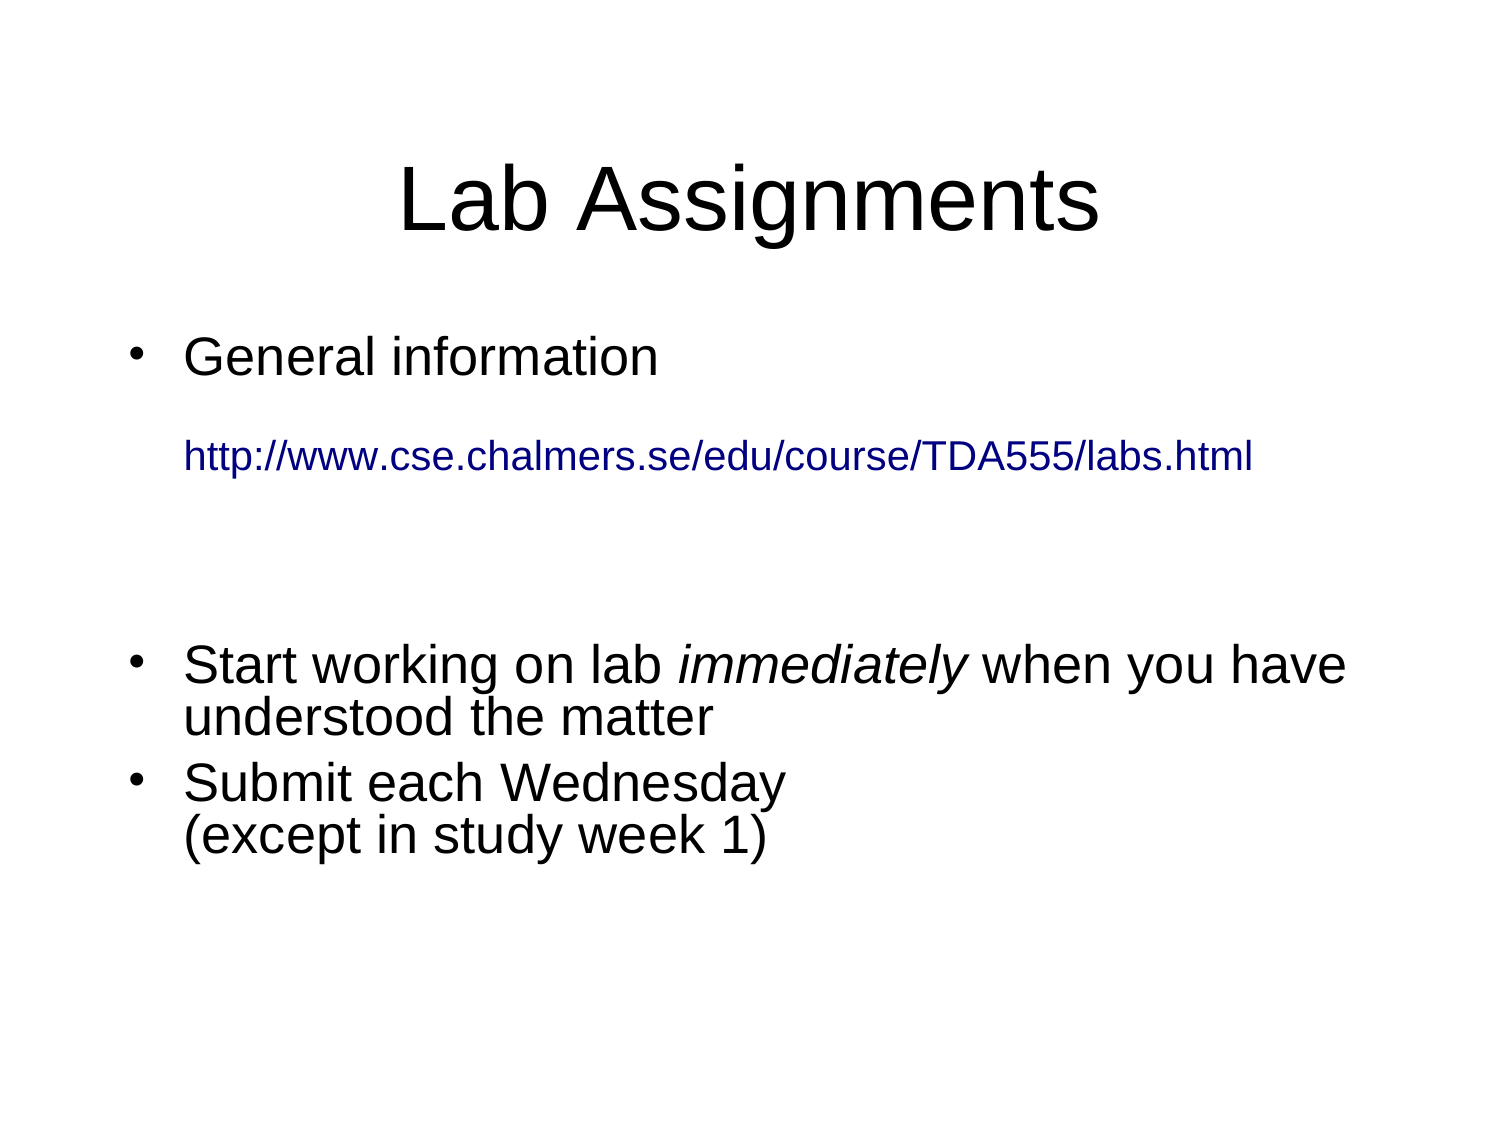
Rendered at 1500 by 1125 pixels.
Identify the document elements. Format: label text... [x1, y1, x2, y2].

title Lab Assignments [112, 99, 1388, 288]
list General information http://www.cse.chalmers.se/edu/course/TDA555/labs.html Start working on lab immediately when you have understood the matter Submit each Wednesday (except in study week 1) [112, 326, 1388, 1095]
